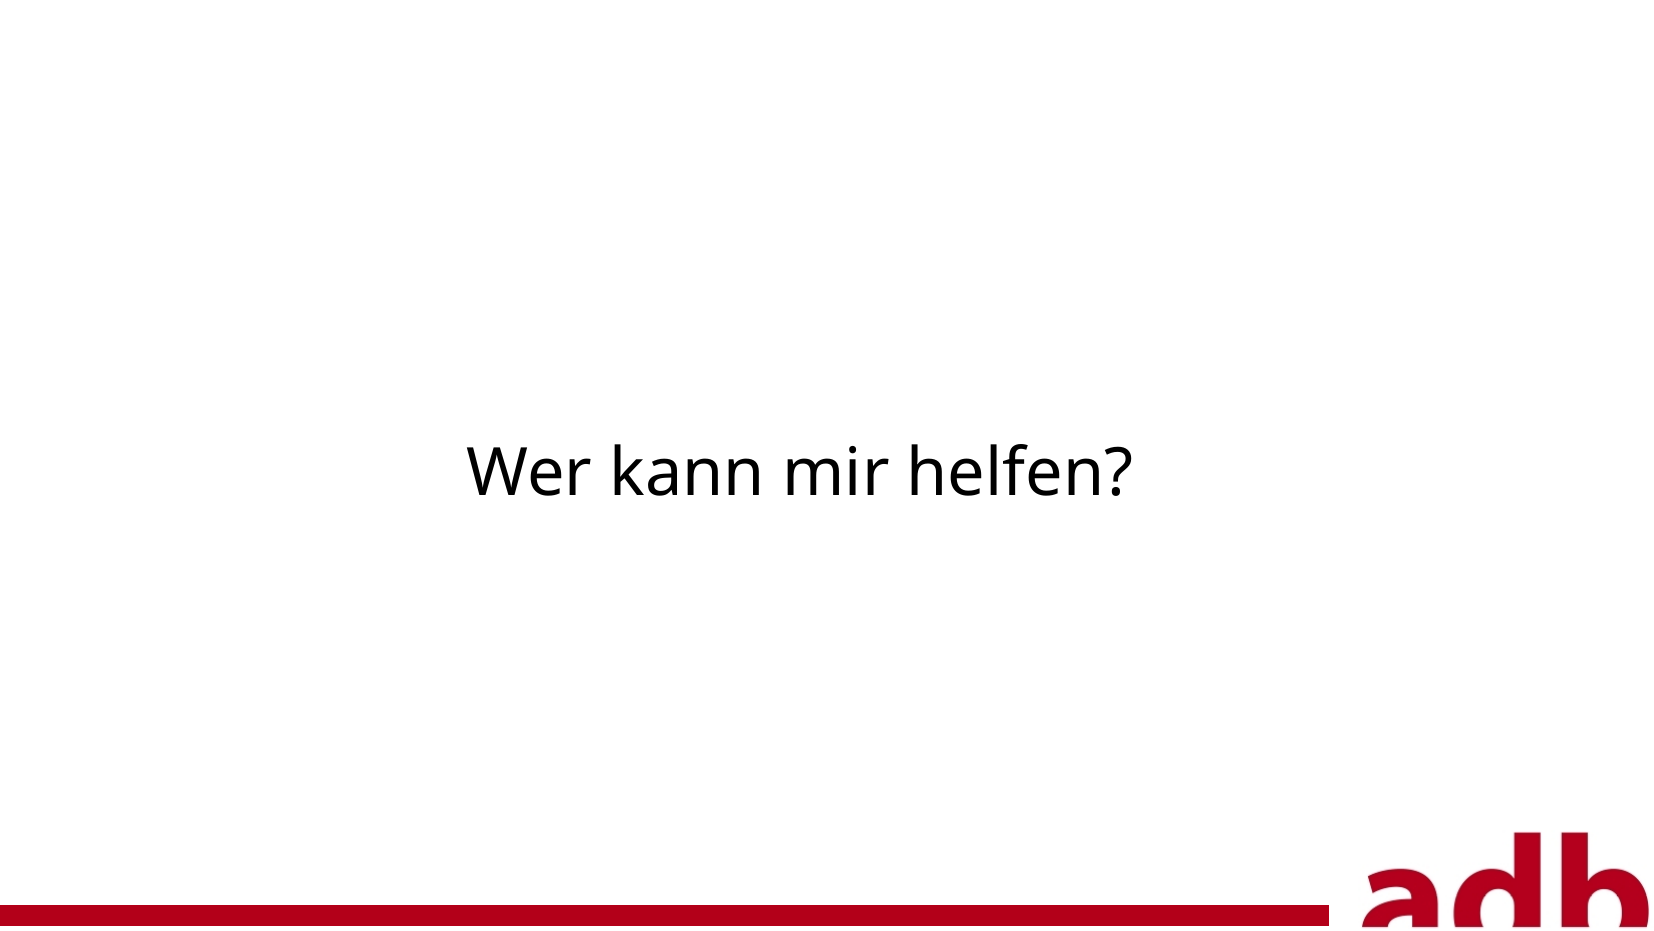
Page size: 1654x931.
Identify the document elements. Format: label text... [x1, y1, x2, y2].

picture [1358, 830, 1654, 931]
text_box Wer kann mir helfen? [451, 417, 1202, 514]
